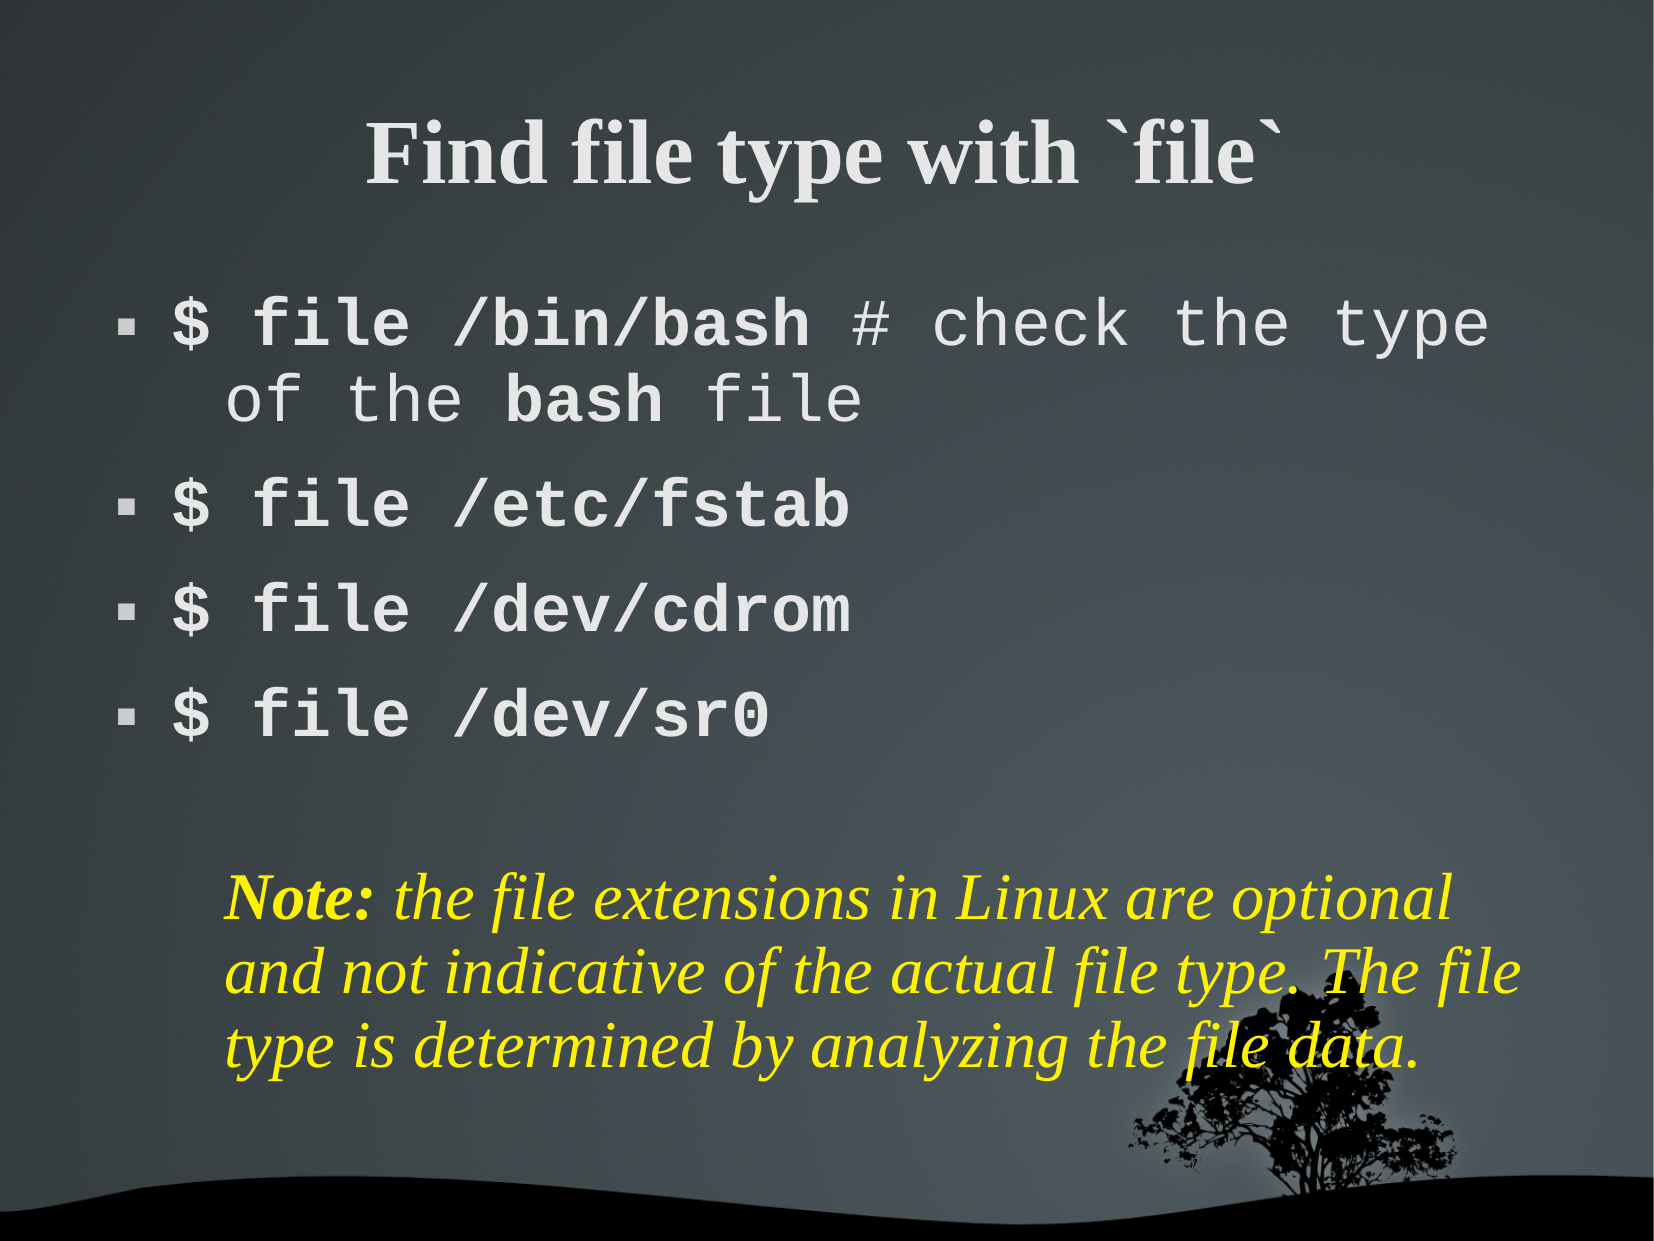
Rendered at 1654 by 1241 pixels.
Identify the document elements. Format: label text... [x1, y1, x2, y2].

picture [0, 0, 1654, 1241]
title Find file type with `file` [82, 33, 1571, 273]
list $ file /bin/bash # check the type of the bash file $ file /etc/fstab $ file /dev/cdrom $ file /dev/sr0 Note: the file extensions in Linux are optional and not indicative of the actual file type. The file type is determined by analyzing the file data. [82, 290, 1571, 1241]
